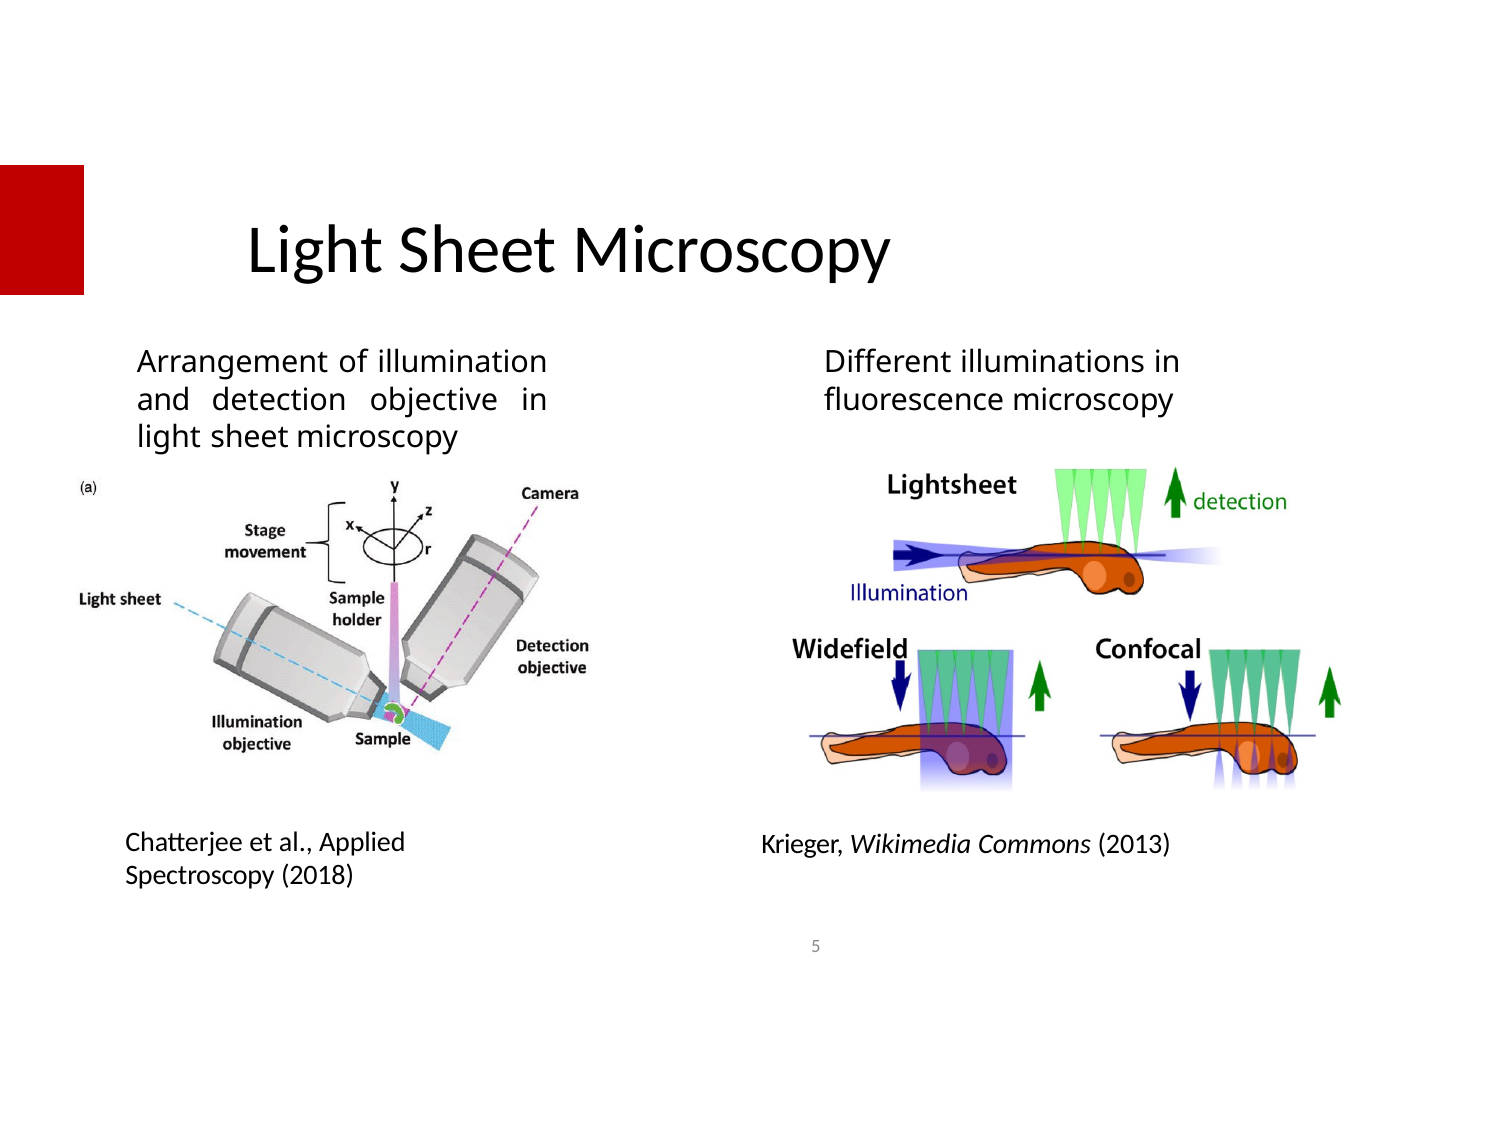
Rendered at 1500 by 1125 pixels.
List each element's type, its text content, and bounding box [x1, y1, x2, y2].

text_box Different illuminations in fluorescence microscopy [822, 340, 1302, 416]
picture [791, 462, 1343, 793]
text_box [1, 167, 82, 293]
text_box Chatterjee et al., Applied Spectroscopy (2018) [123, 820, 412, 892]
text_box Arrangement of illumination and detection objective in light sheet microscopy [135, 340, 549, 454]
text_box 10 [806, 933, 1069, 957]
picture [77, 478, 591, 759]
title Light Sheet Microscopy [84, 202, 1069, 288]
text_box Krieger, Wikimedia Commons (2013) [759, 824, 1178, 860]
